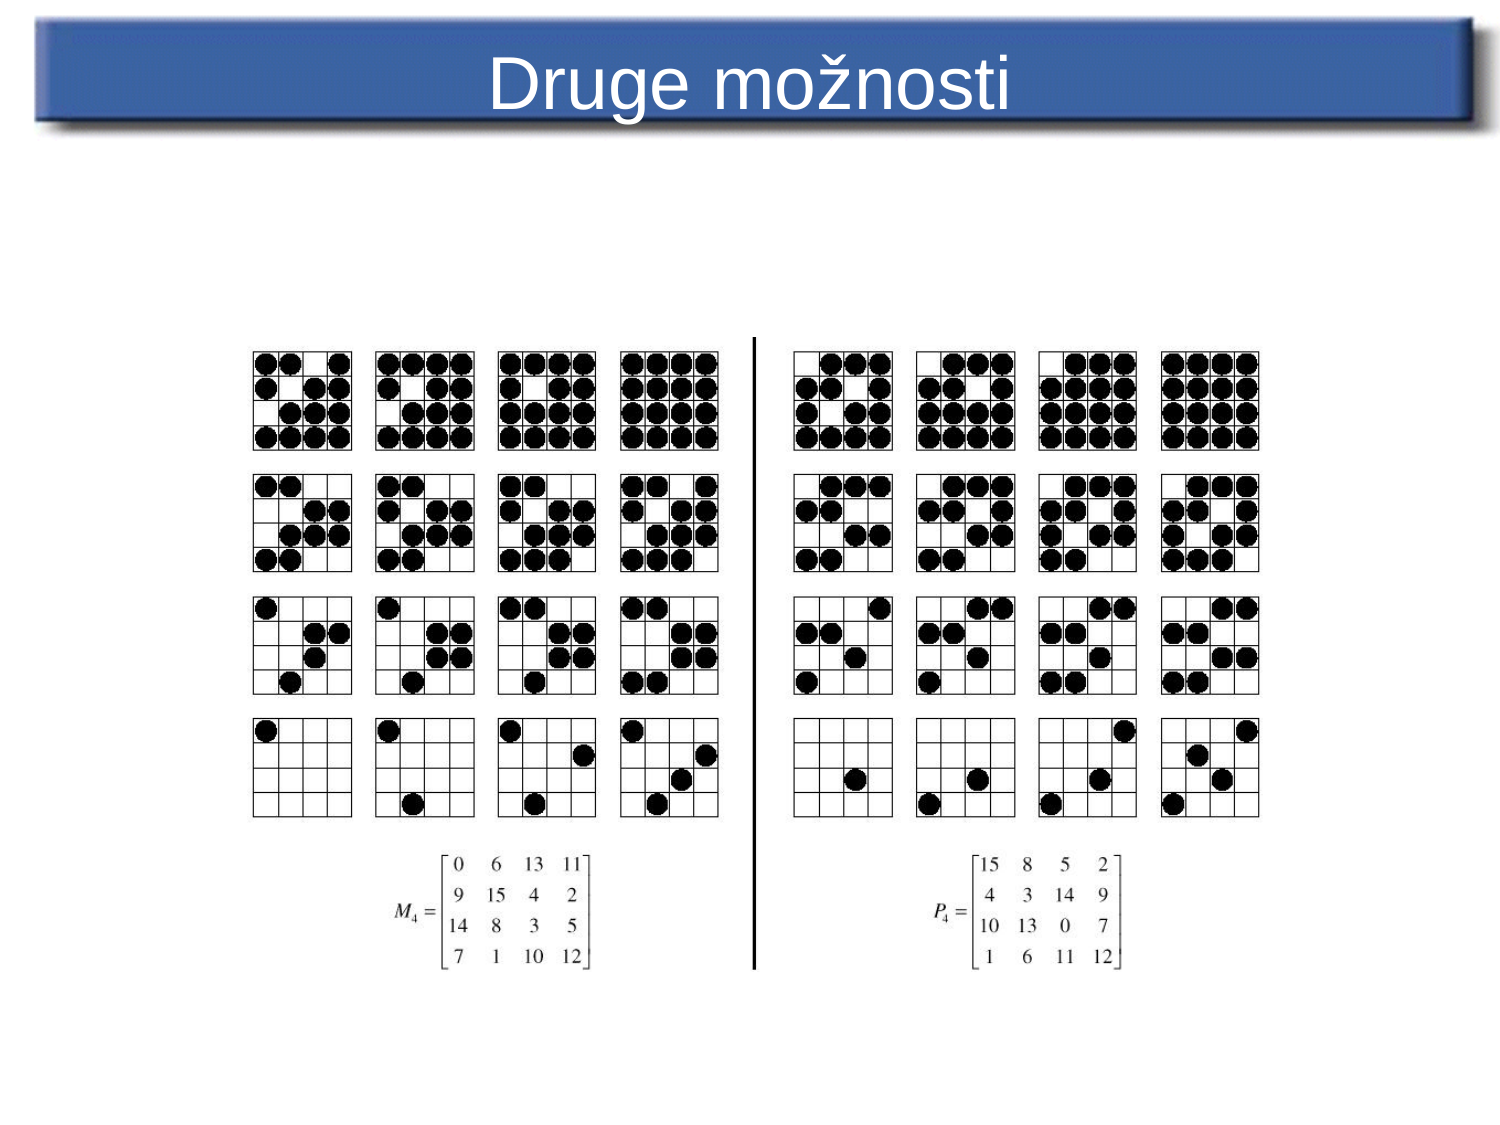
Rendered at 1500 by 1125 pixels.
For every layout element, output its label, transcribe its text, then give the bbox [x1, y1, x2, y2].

title Druge možnosti [75, 26, 1426, 133]
picture [33, 14, 1500, 141]
picture [212, 337, 1288, 972]
